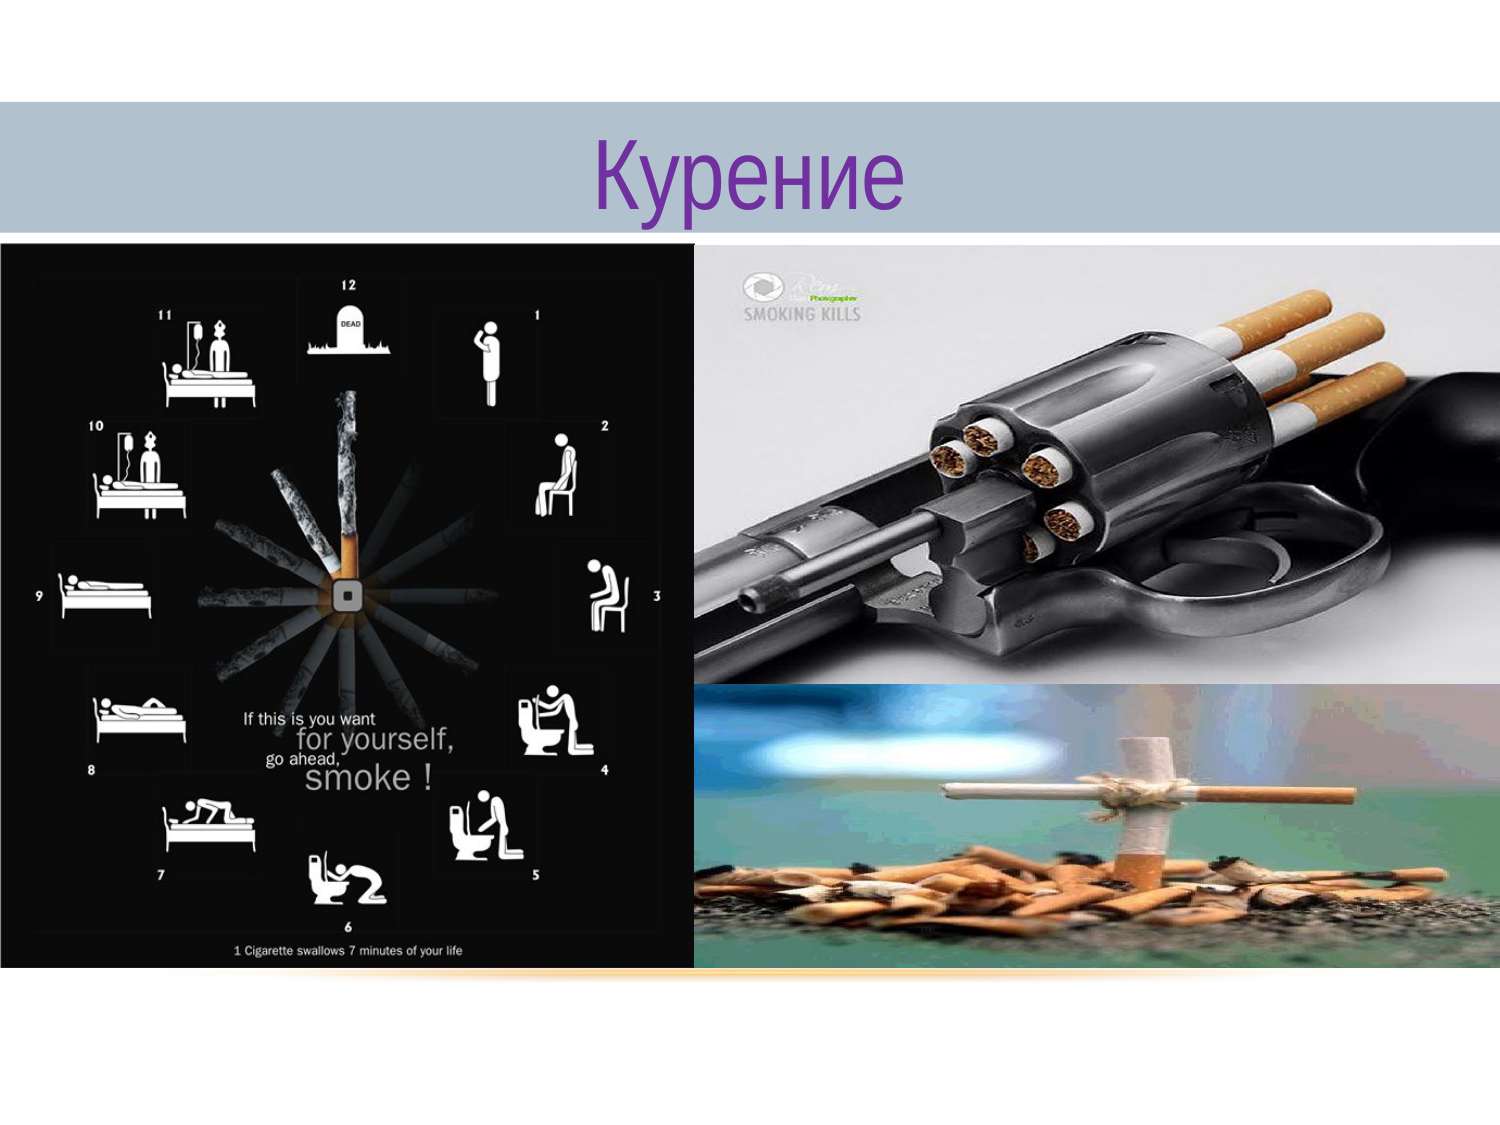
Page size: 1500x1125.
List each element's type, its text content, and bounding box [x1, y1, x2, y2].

title Курение [0, 101, 1500, 233]
picture [0, 243, 1500, 968]
